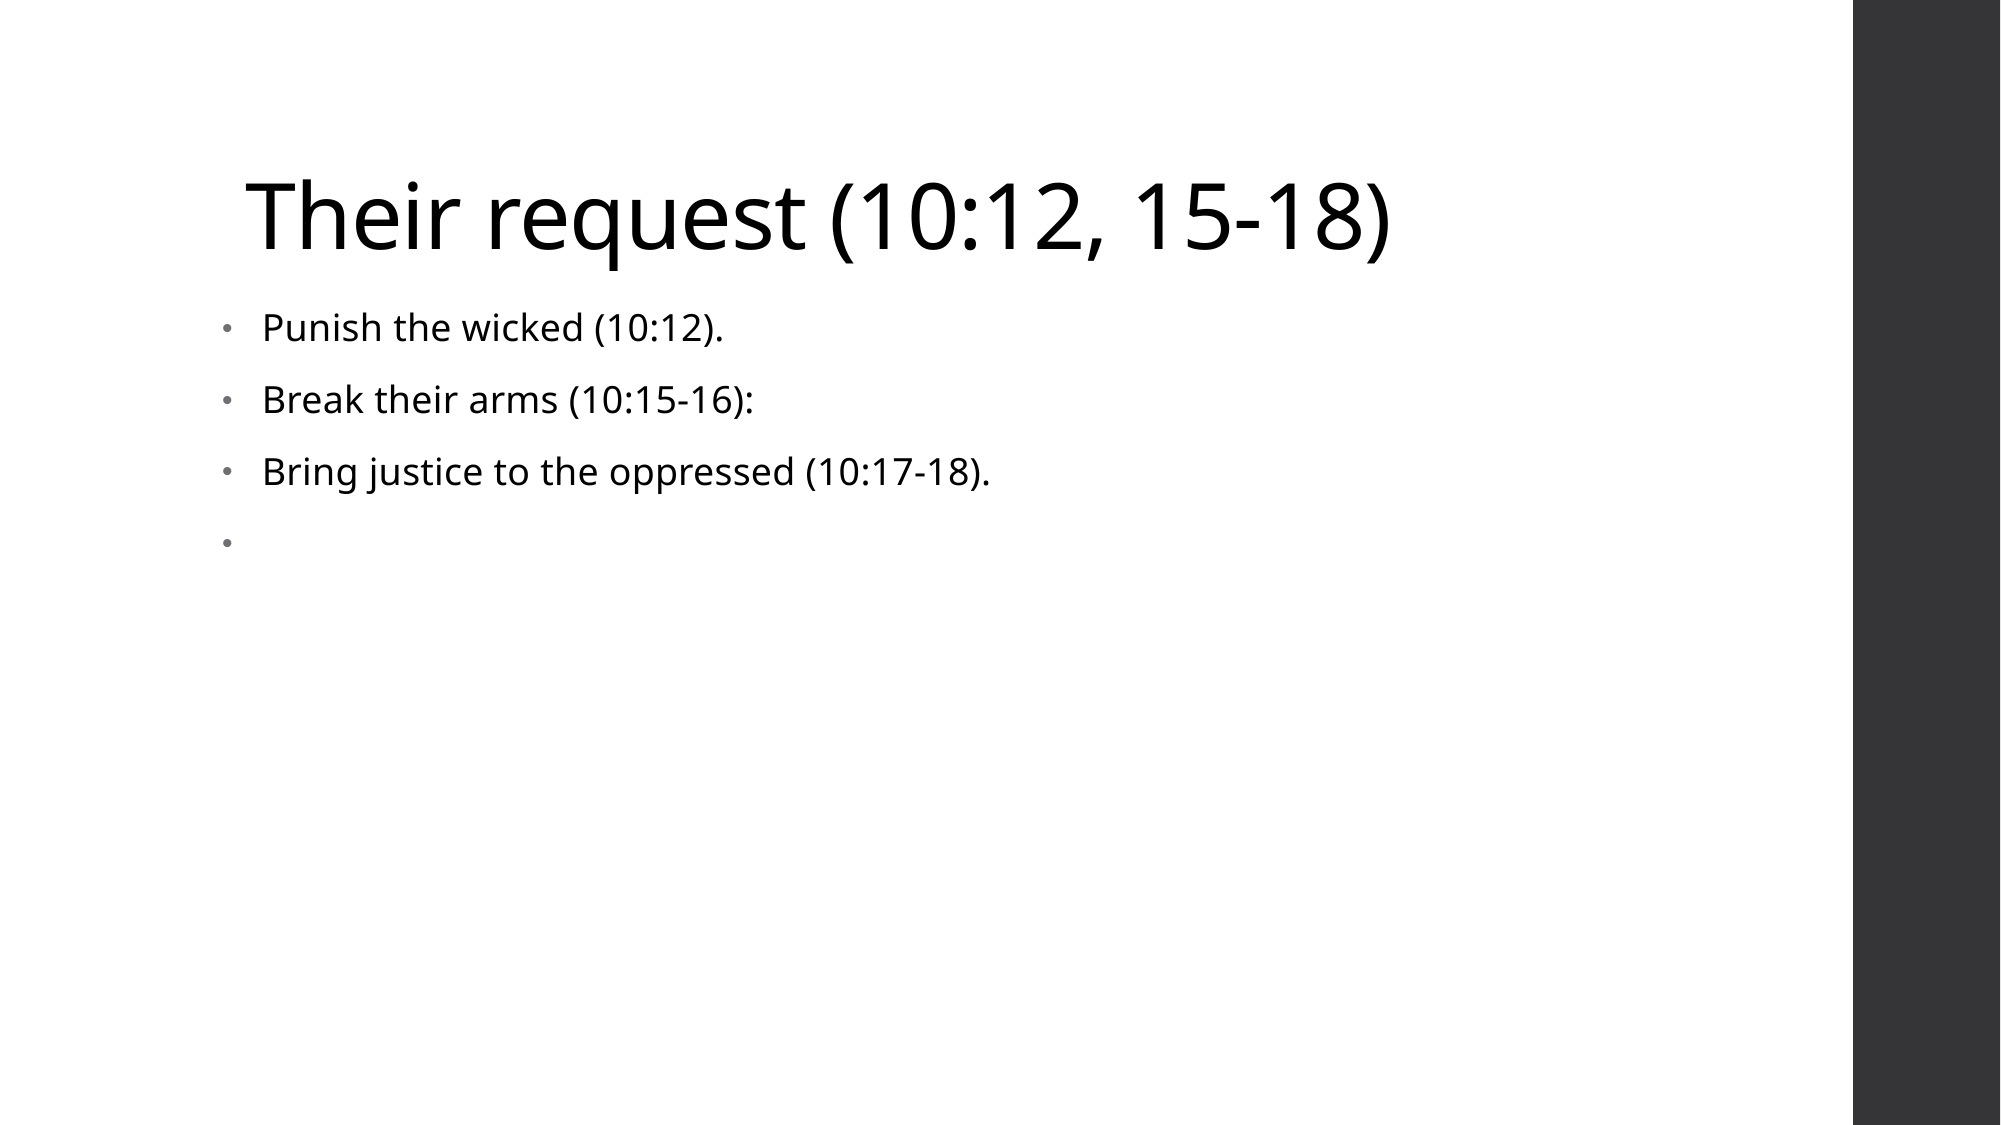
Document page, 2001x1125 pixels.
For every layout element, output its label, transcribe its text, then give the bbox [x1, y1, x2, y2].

list Punish the wicked (10:12). Break their arms (10:15-16): Bring justice to the oppressed (10:17-18). [206, 299, 1617, 1014]
title Their request (10:12, 15-18) [206, 60, 1797, 278]
